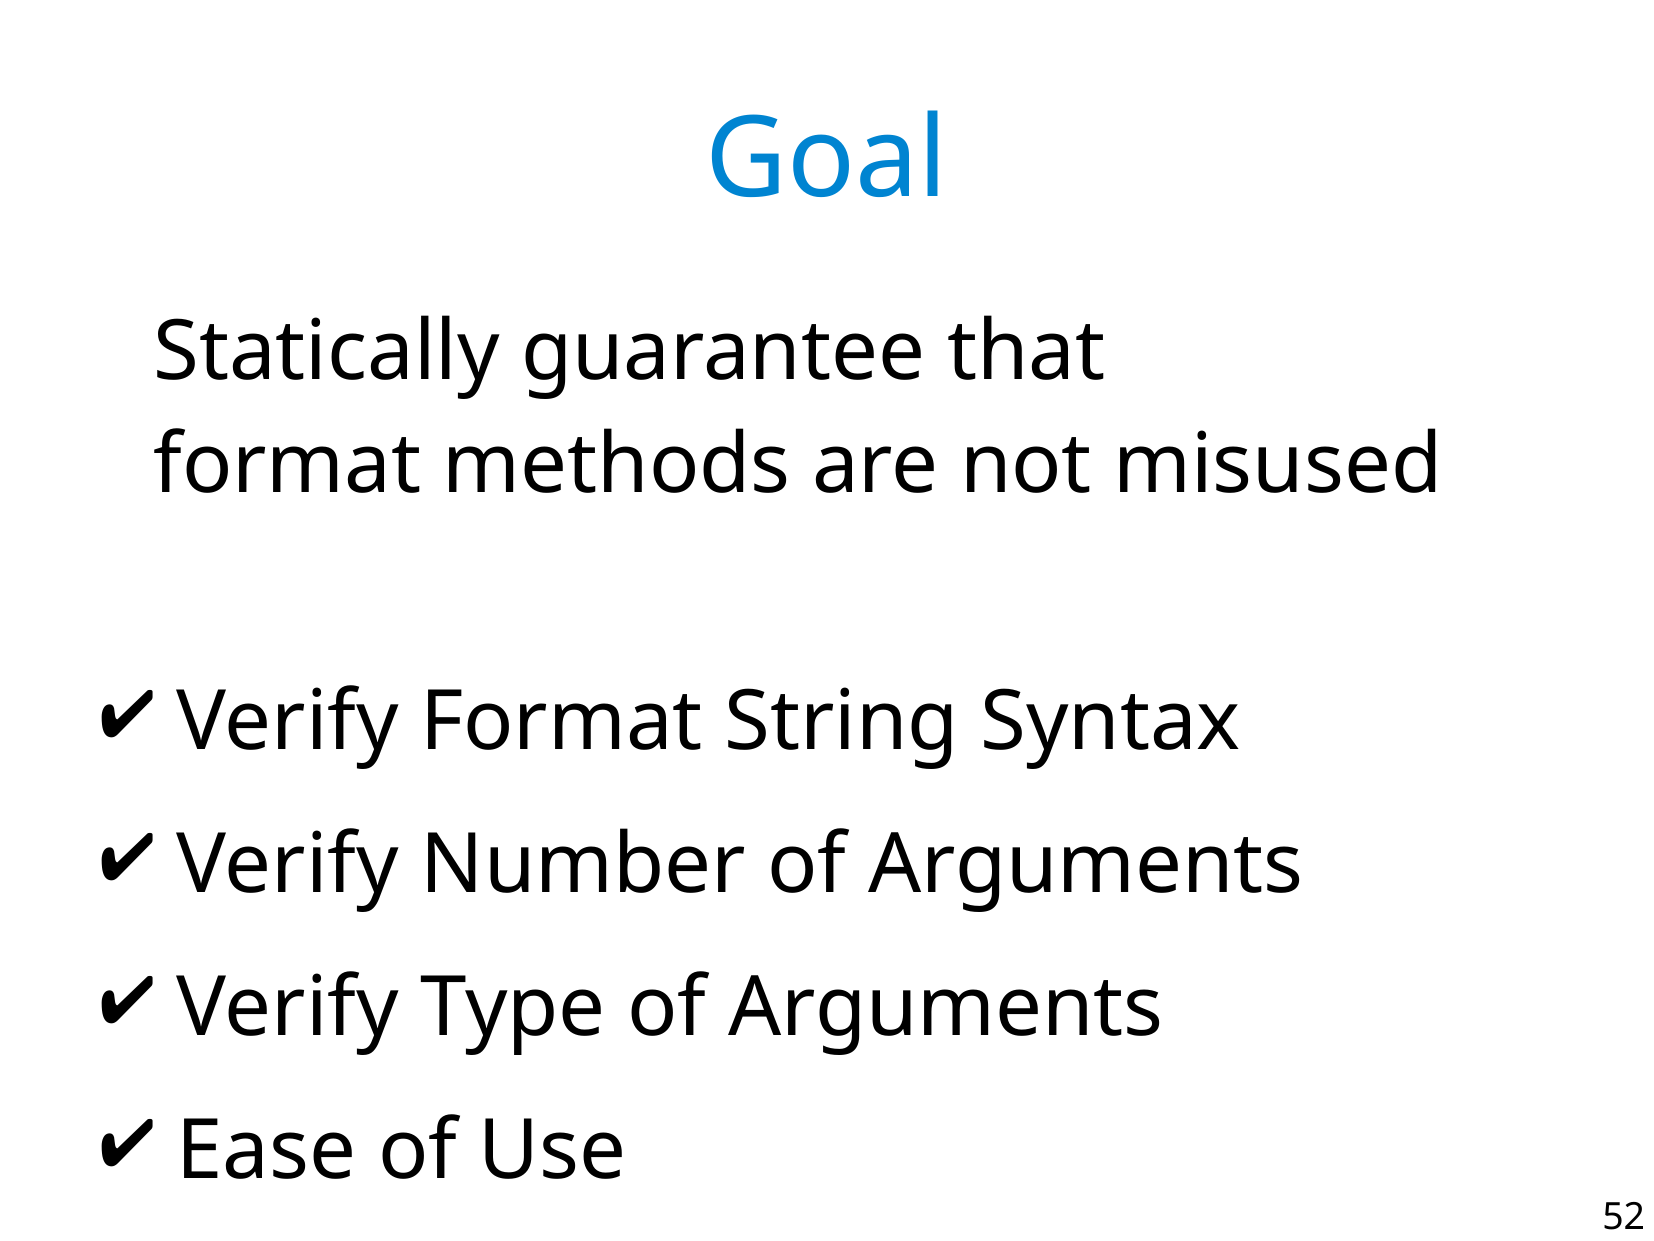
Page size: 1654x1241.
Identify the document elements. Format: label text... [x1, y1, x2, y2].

list Statically guarantee that format methods are not misused Verify Format String Syntax Verify Number of Arguments Verify Type of Arguments Ease of Use [82, 290, 1571, 1241]
title Goal [82, 49, 1571, 257]
